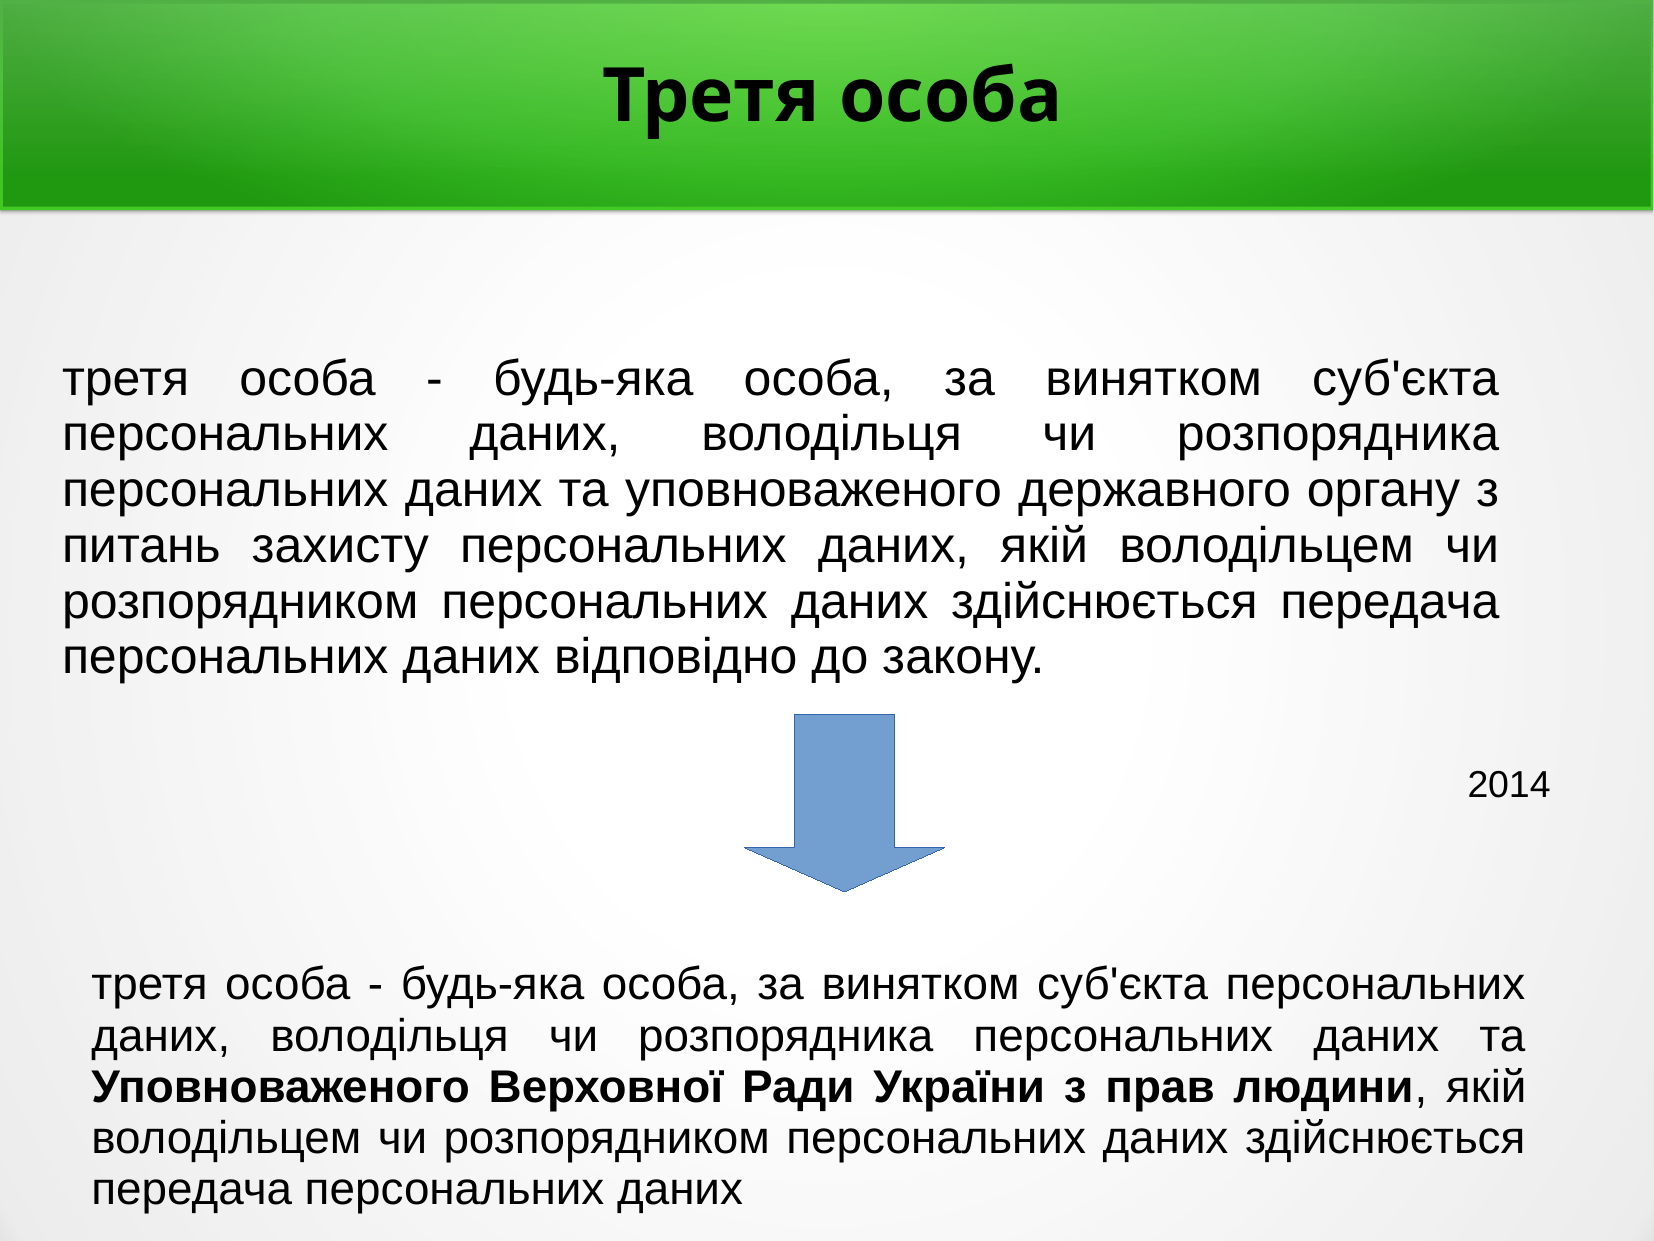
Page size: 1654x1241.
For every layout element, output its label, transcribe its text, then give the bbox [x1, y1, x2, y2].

text_box третя особа - будь-яка особа, за винятком суб'єкта персональних даних, володільця чи розпорядника персональних даних та Уповноваженого Верховної Ради України з прав людини, якій володільцем чи розпорядником персональних даних здійснюється передача персональних даних [76, 950, 1542, 1222]
text_box третя особа - будь-яка особа, за винятком суб'єкта персональних даних, володільця чи розпорядника персональних даних та уповноваженого державного органу з питань захисту персональних даних, якій володільцем чи розпорядником персональних даних здійснюється передача персональних даних відповідно до закону. [47, 342, 1541, 696]
text_box [744, 714, 945, 892]
text_box Третя особа [602, 35, 1063, 150]
text_box 2014 [1452, 755, 1566, 813]
